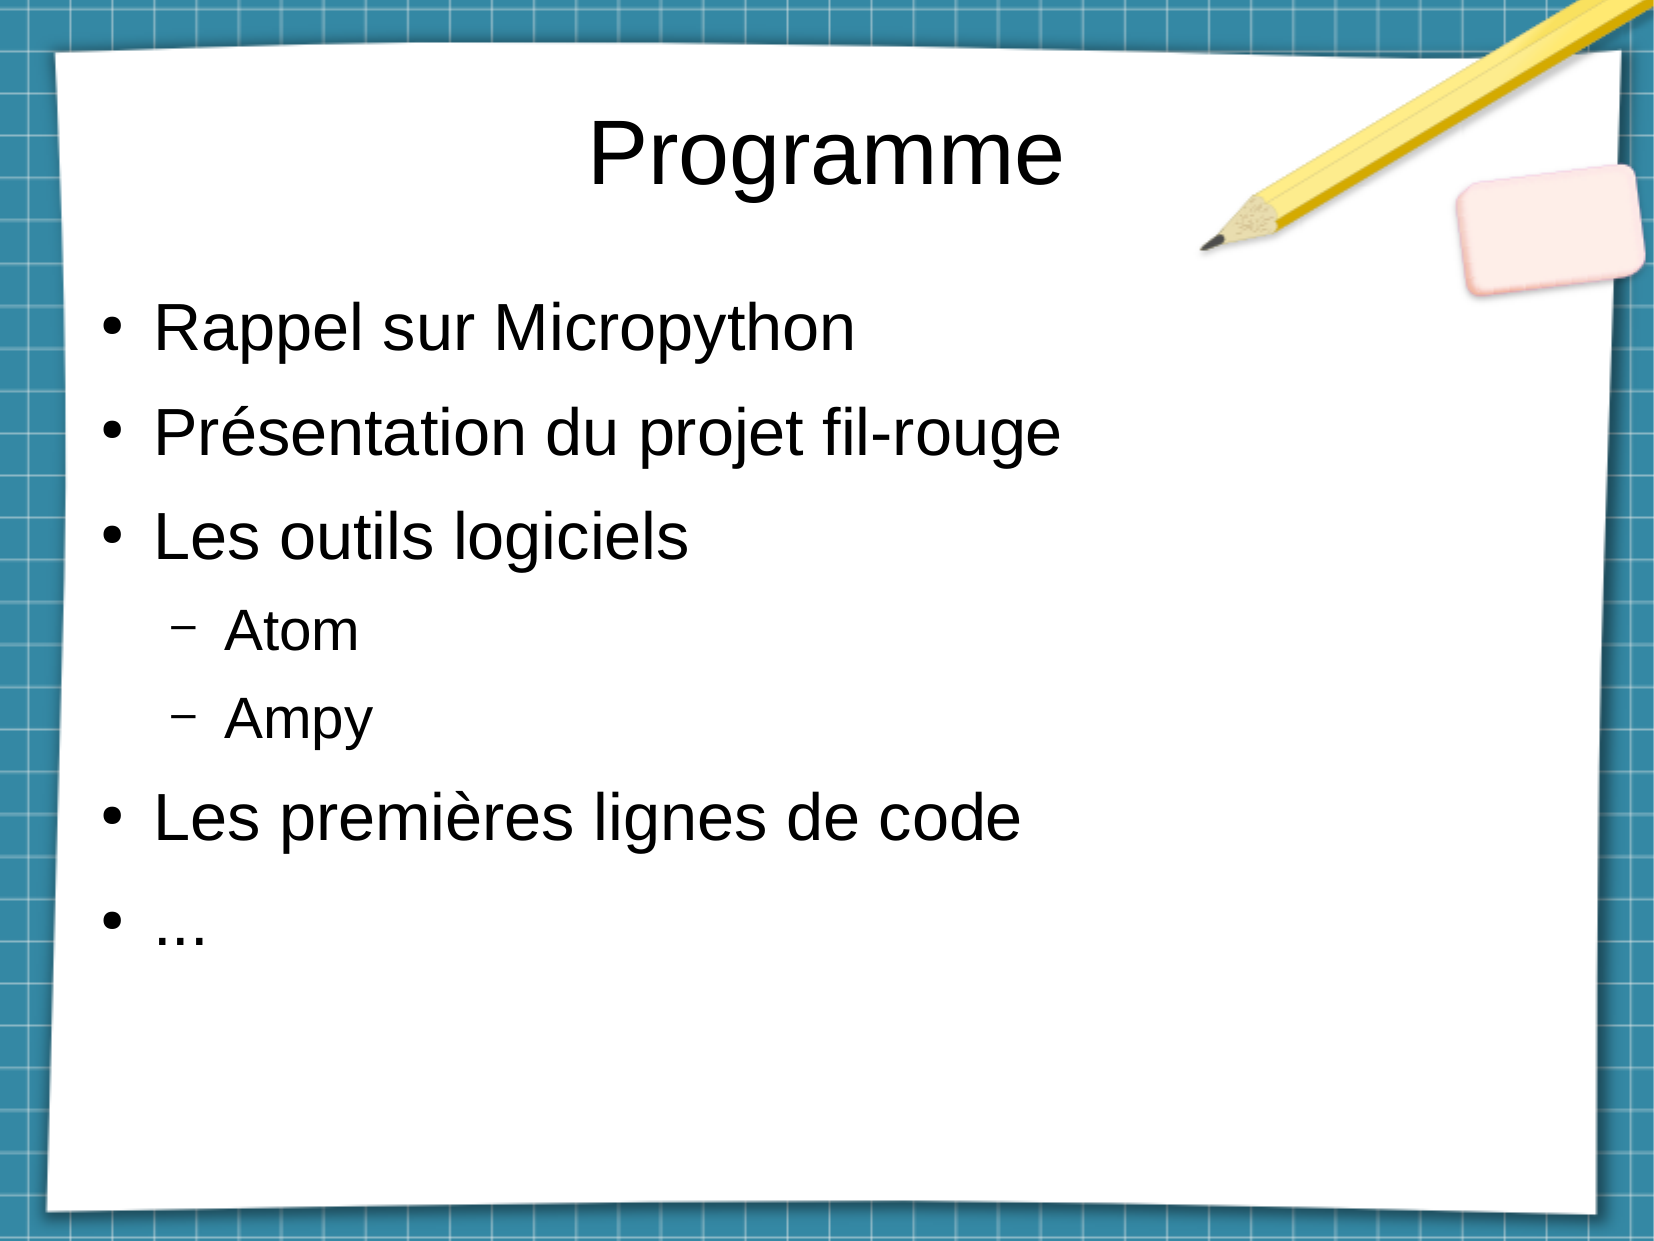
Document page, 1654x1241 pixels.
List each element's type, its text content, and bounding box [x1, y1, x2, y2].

list Rappel sur Micropython Présentation du projet fil-rouge Les outils logiciels Atom Ampy Les premières lignes de code ... [82, 290, 1571, 1010]
title Programme [82, 49, 1571, 257]
picture [0, 0, 1654, 1241]
